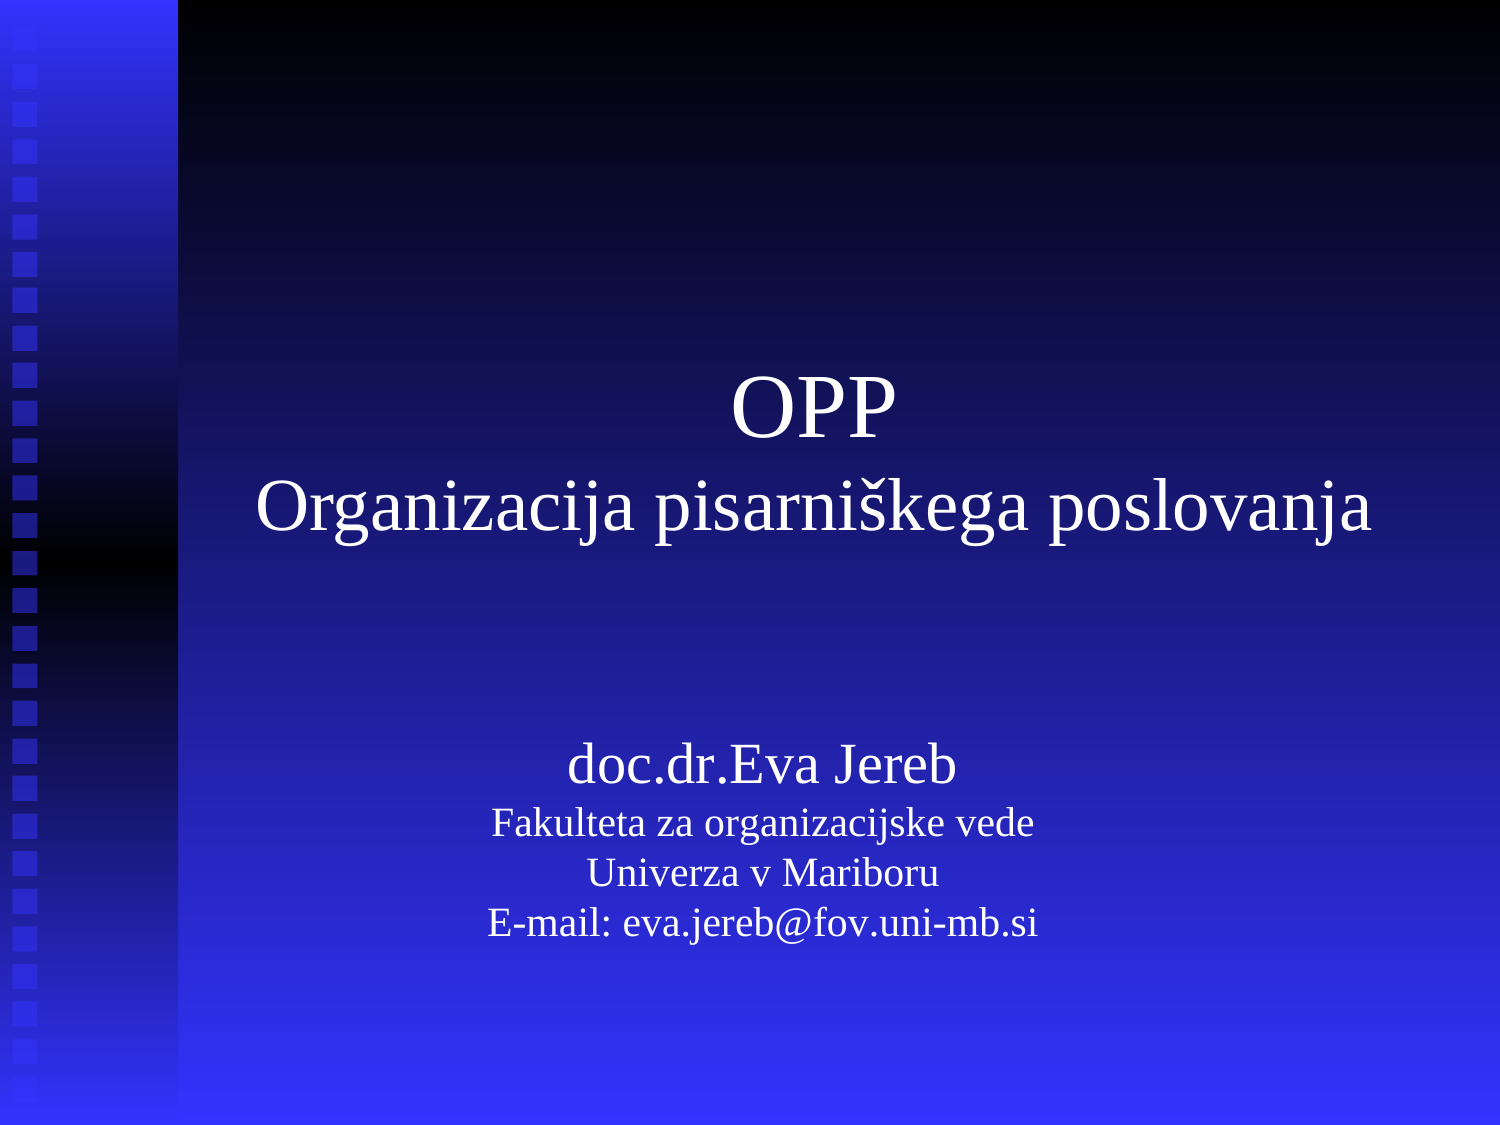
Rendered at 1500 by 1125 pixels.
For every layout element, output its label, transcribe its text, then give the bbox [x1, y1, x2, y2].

text_box doc.dr.Eva Jereb Fakulteta za organizacijske vede Univerza v Mariboru E-mail: eva.jereb@fov.uni-mb.si [343, 717, 1183, 953]
title OPP Organizacija pisarniškega poslovanja [176, 274, 1452, 618]
